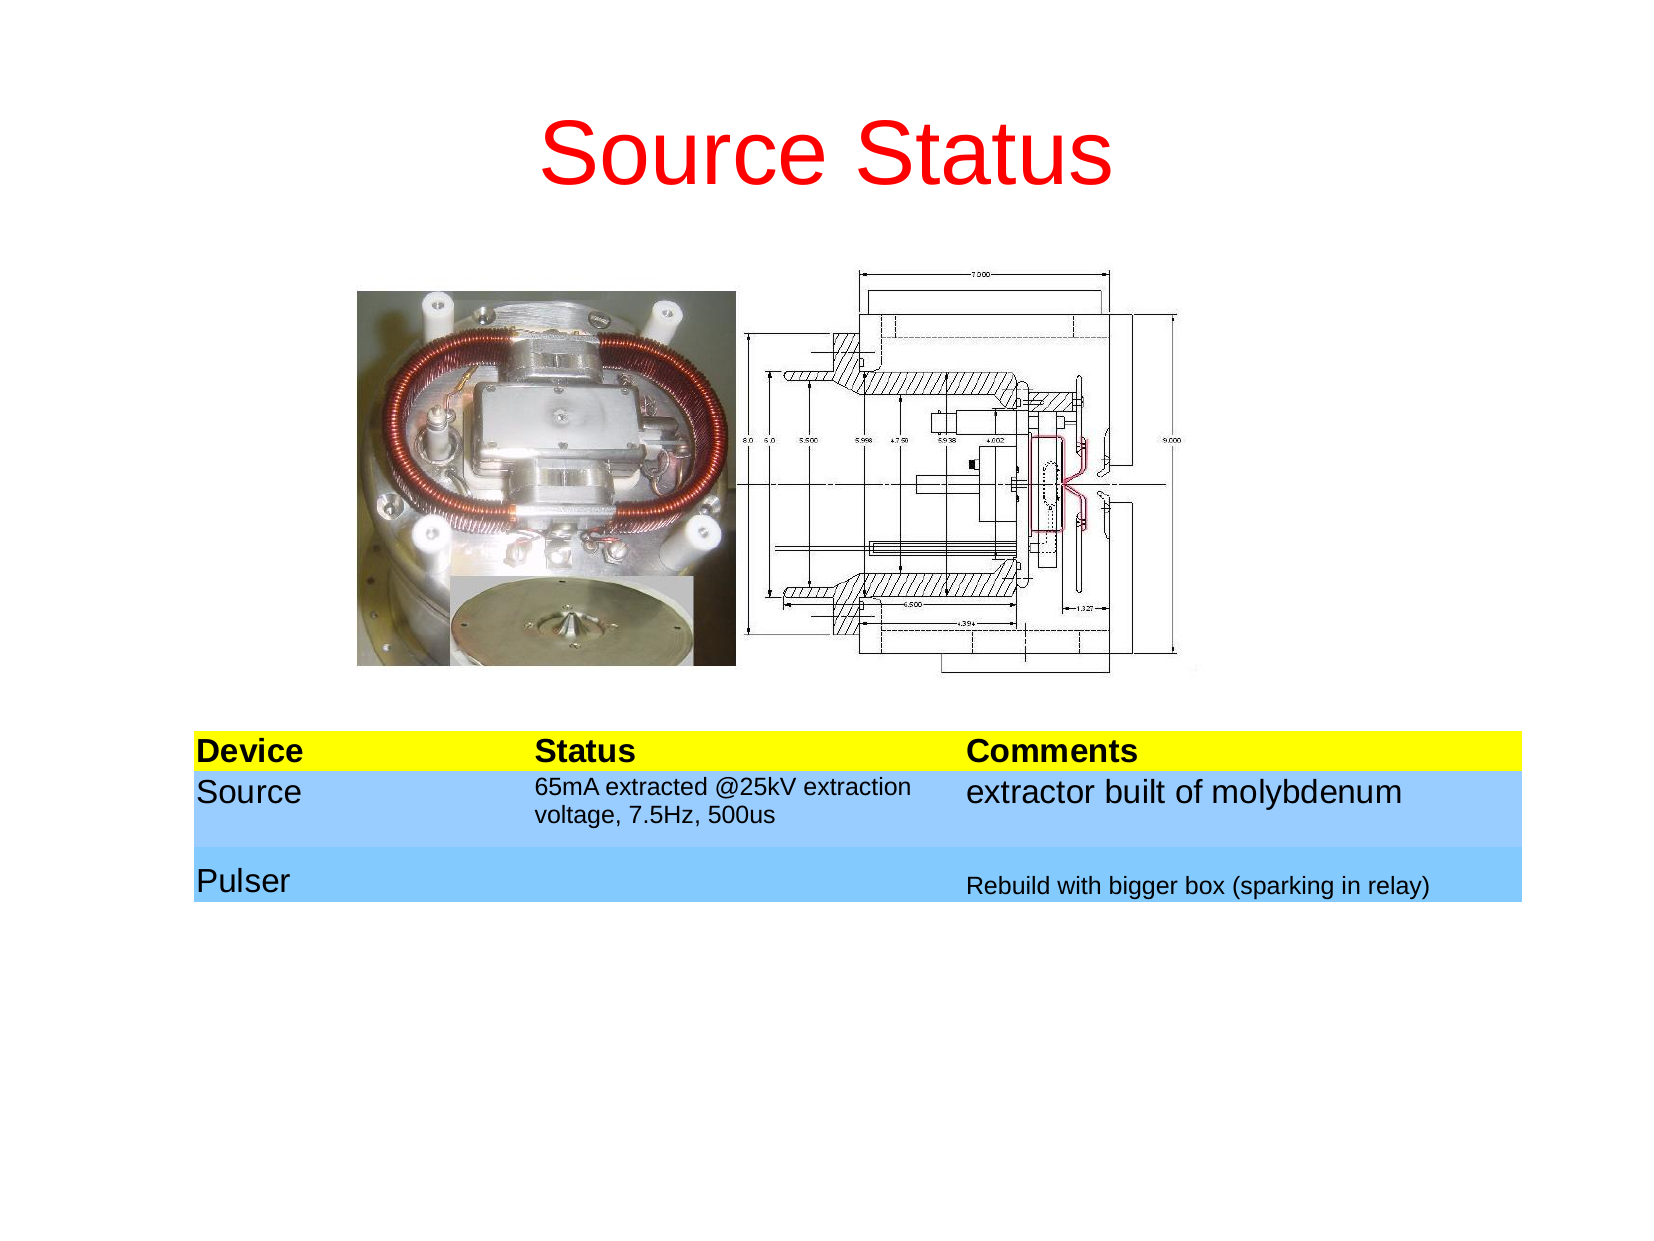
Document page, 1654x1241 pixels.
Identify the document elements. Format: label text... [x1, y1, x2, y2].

picture [356, 232, 1208, 706]
title Source Status [82, 49, 1571, 257]
chart [194, 731, 1525, 984]
